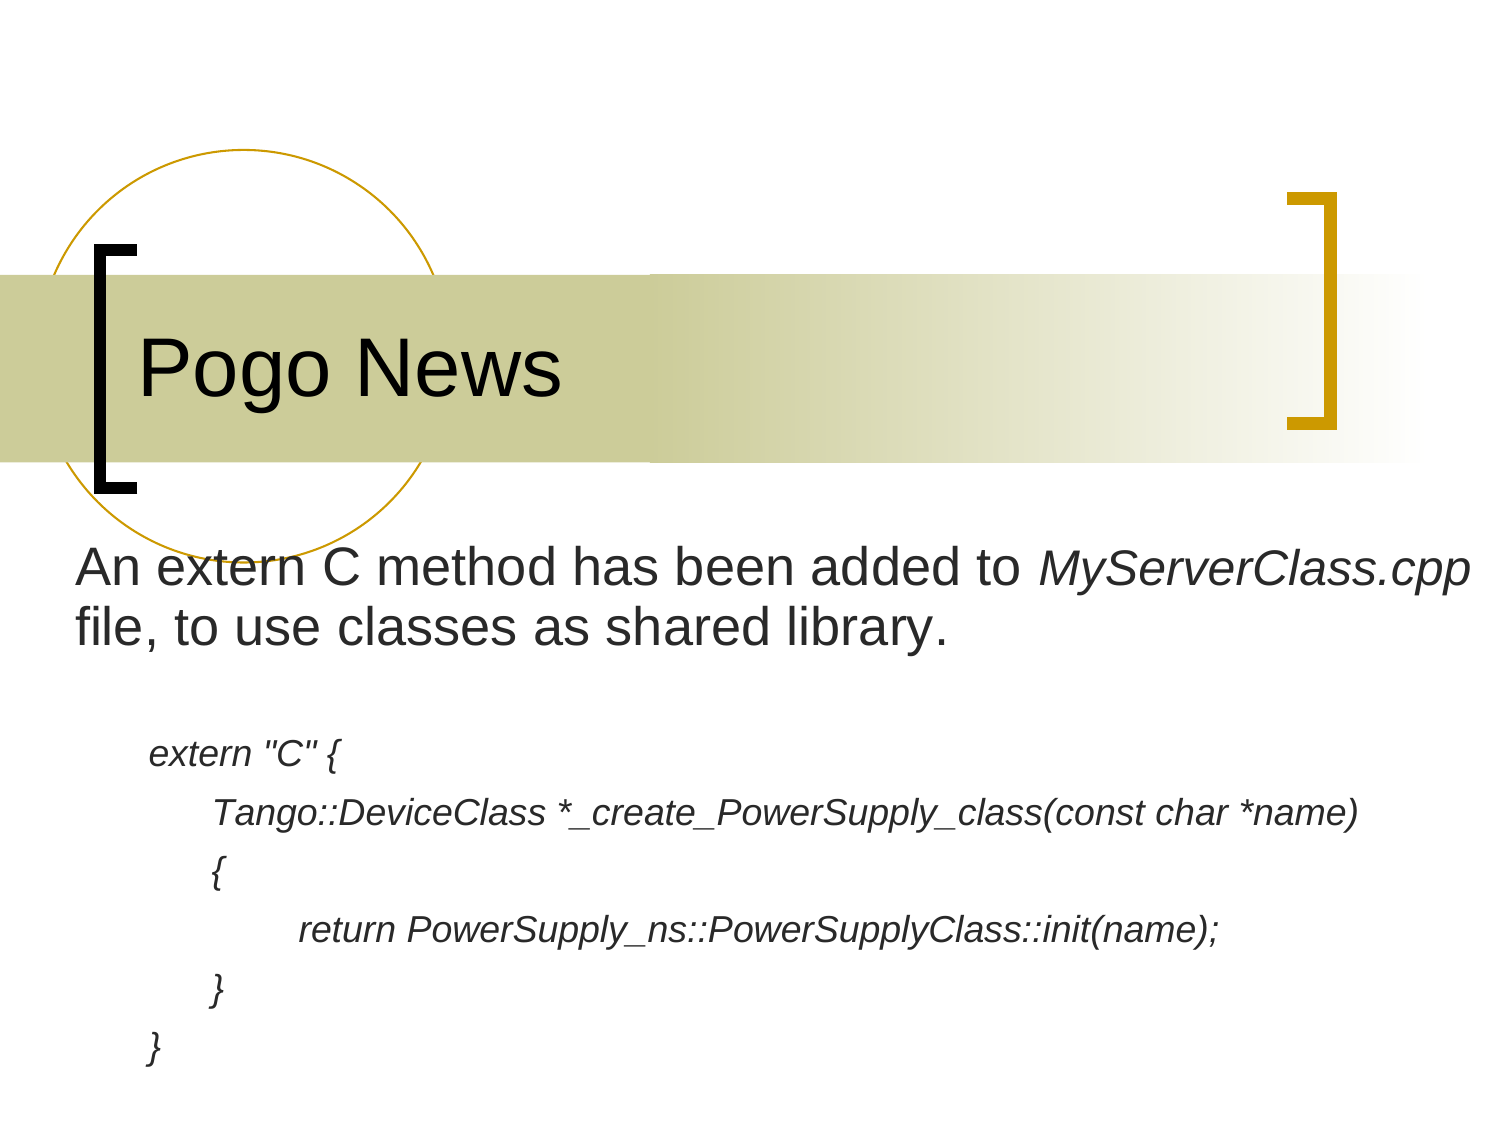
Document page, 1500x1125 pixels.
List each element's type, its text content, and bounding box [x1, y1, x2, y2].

subtitle An extern C method has been added to MyServerClass.cpp file, to use classes as shared library. extern "C" { Tango::DeviceClass *_create_PowerSupply_class(const char *name) { return PowerSupply_ns::PowerSupplyClass::init(name); } } [75, 531, 1477, 1073]
title Pogo News [137, 236, 1300, 500]
